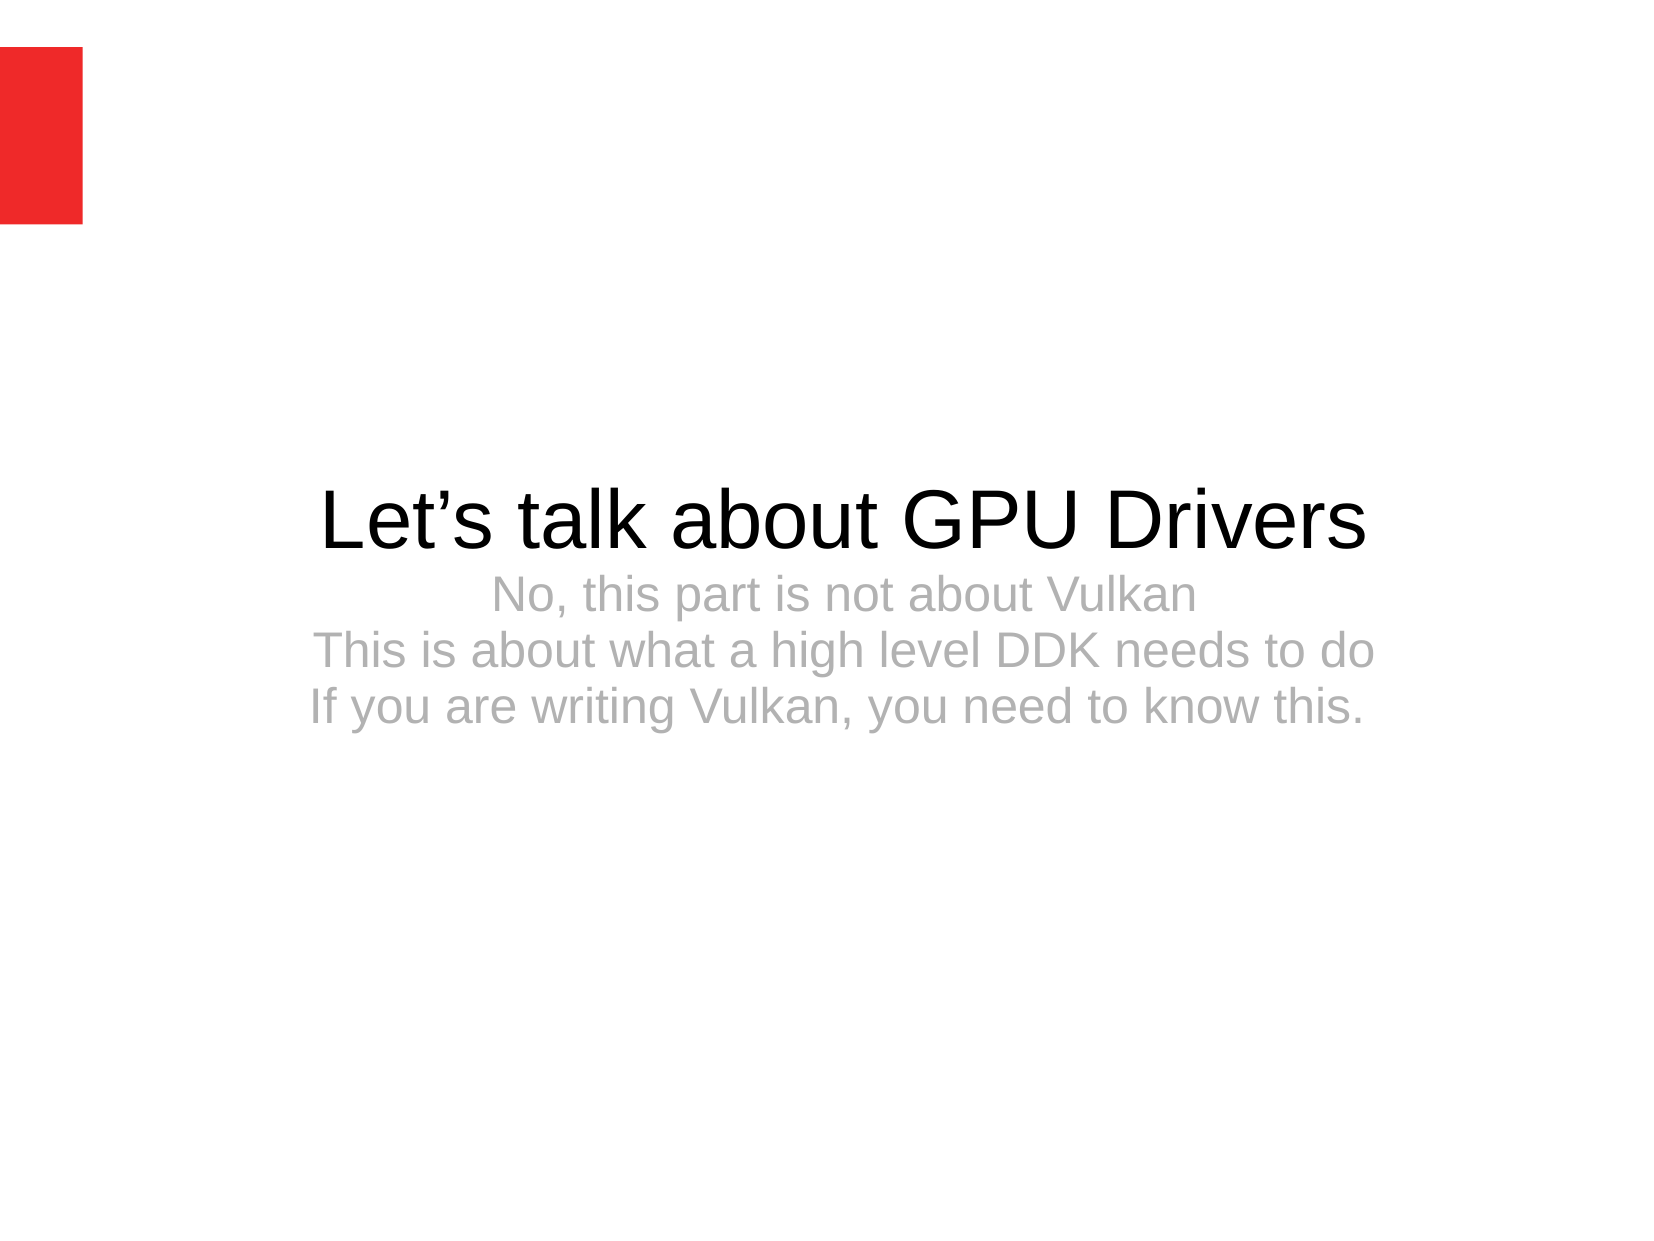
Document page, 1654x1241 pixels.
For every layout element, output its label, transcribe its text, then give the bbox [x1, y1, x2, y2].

subtitle Let’s talk about GPU Drivers No, this part is not about Vulkan This is about what a high level DDK needs to do If you are writing Vulkan, you need to know this. [118, 49, 1571, 1158]
